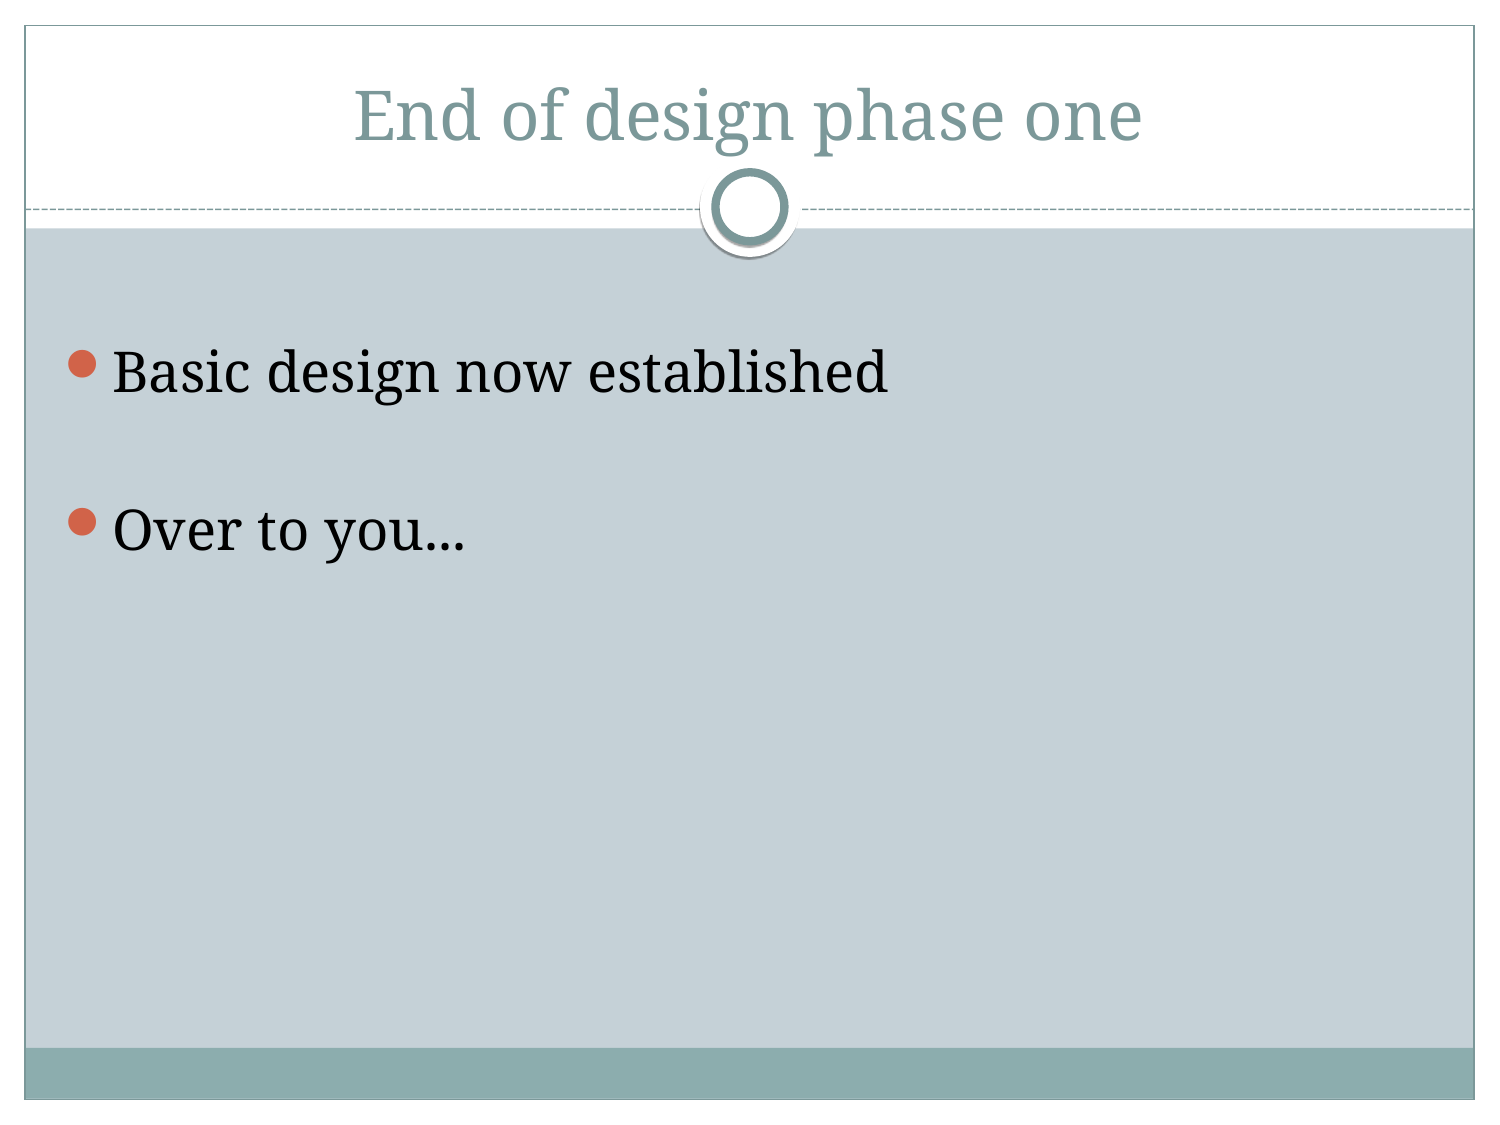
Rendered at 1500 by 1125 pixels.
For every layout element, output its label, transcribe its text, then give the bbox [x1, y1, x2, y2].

title End of design phase one [49, 37, 1450, 162]
list Basic design now established Over to you... [49, 250, 1445, 1001]
